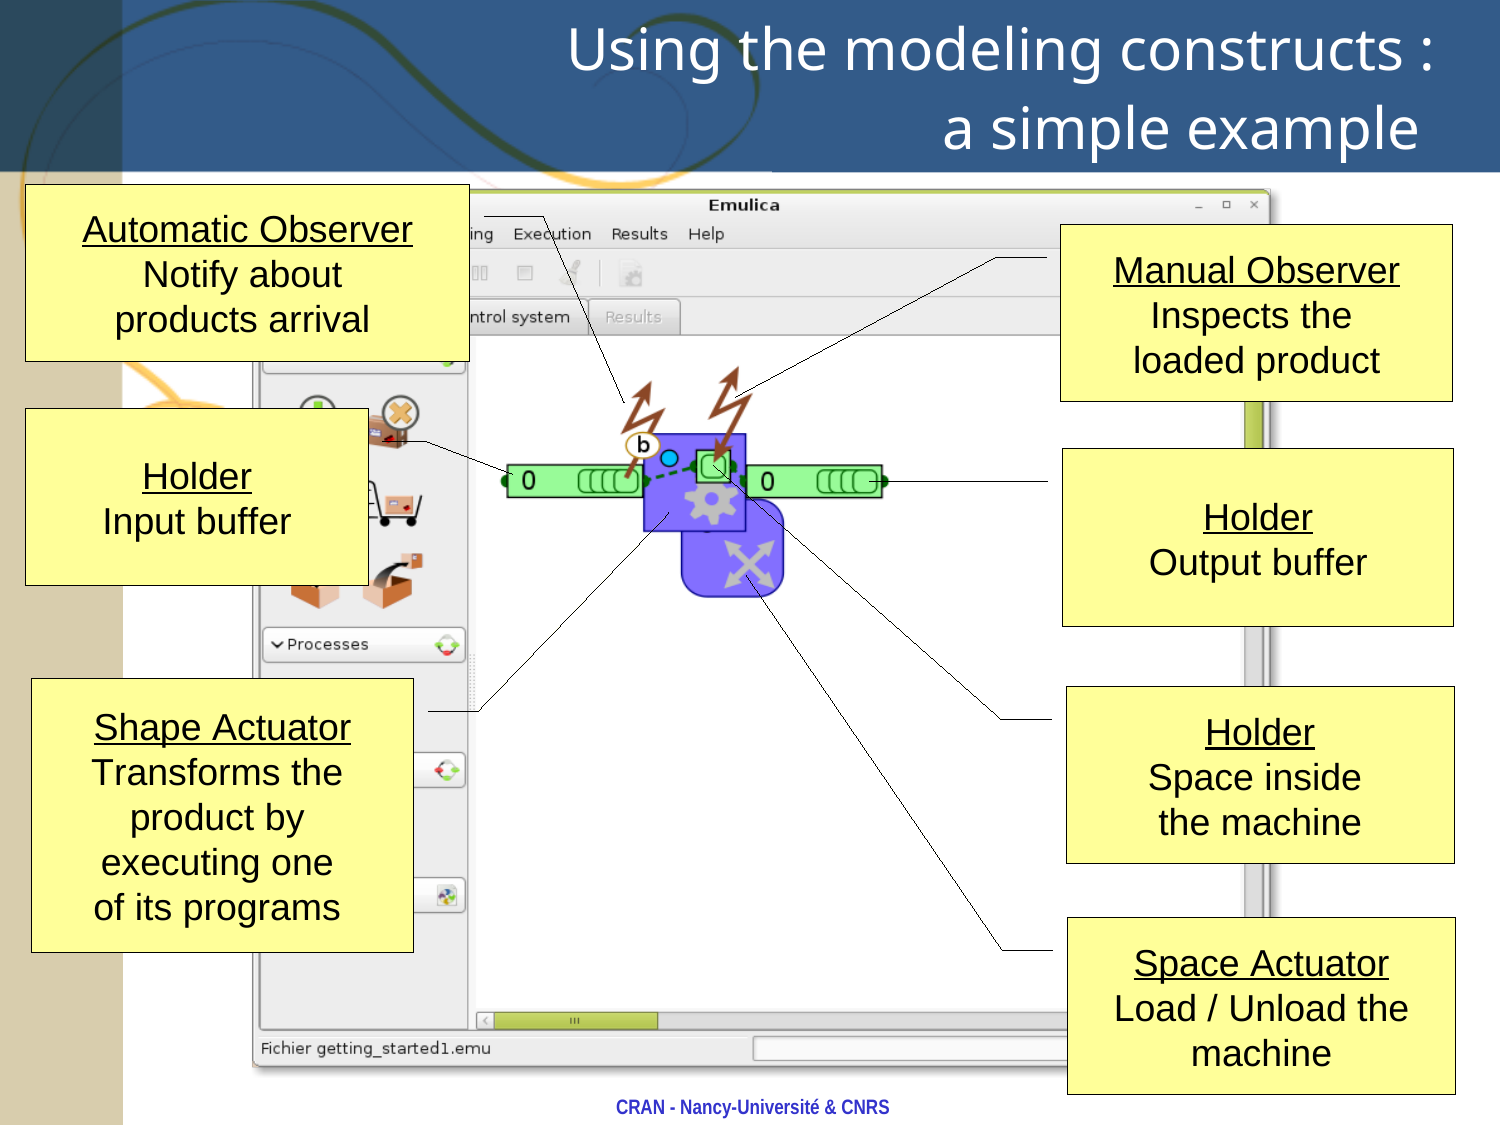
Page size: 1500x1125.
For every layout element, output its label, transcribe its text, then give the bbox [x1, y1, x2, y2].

text_box Automatic Observer Notify about products arrival [26, 184, 470, 361]
text_box Space Actuator Load / Unload the machine [1067, 918, 1456, 1095]
text_box Holder Input buffer [26, 408, 368, 586]
text_box Manual Observer Inspects the loaded product [1061, 225, 1453, 402]
text_box Shape Actuator Transforms the product by executing one of its programs [31, 679, 414, 952]
title Using the modeling constructs : a simple example [112, 0, 1471, 176]
picture [0, 0, 1282, 1078]
text_box Holder Space inside the machine [1066, 687, 1454, 864]
text_box Holder Output buffer [1062, 449, 1454, 626]
